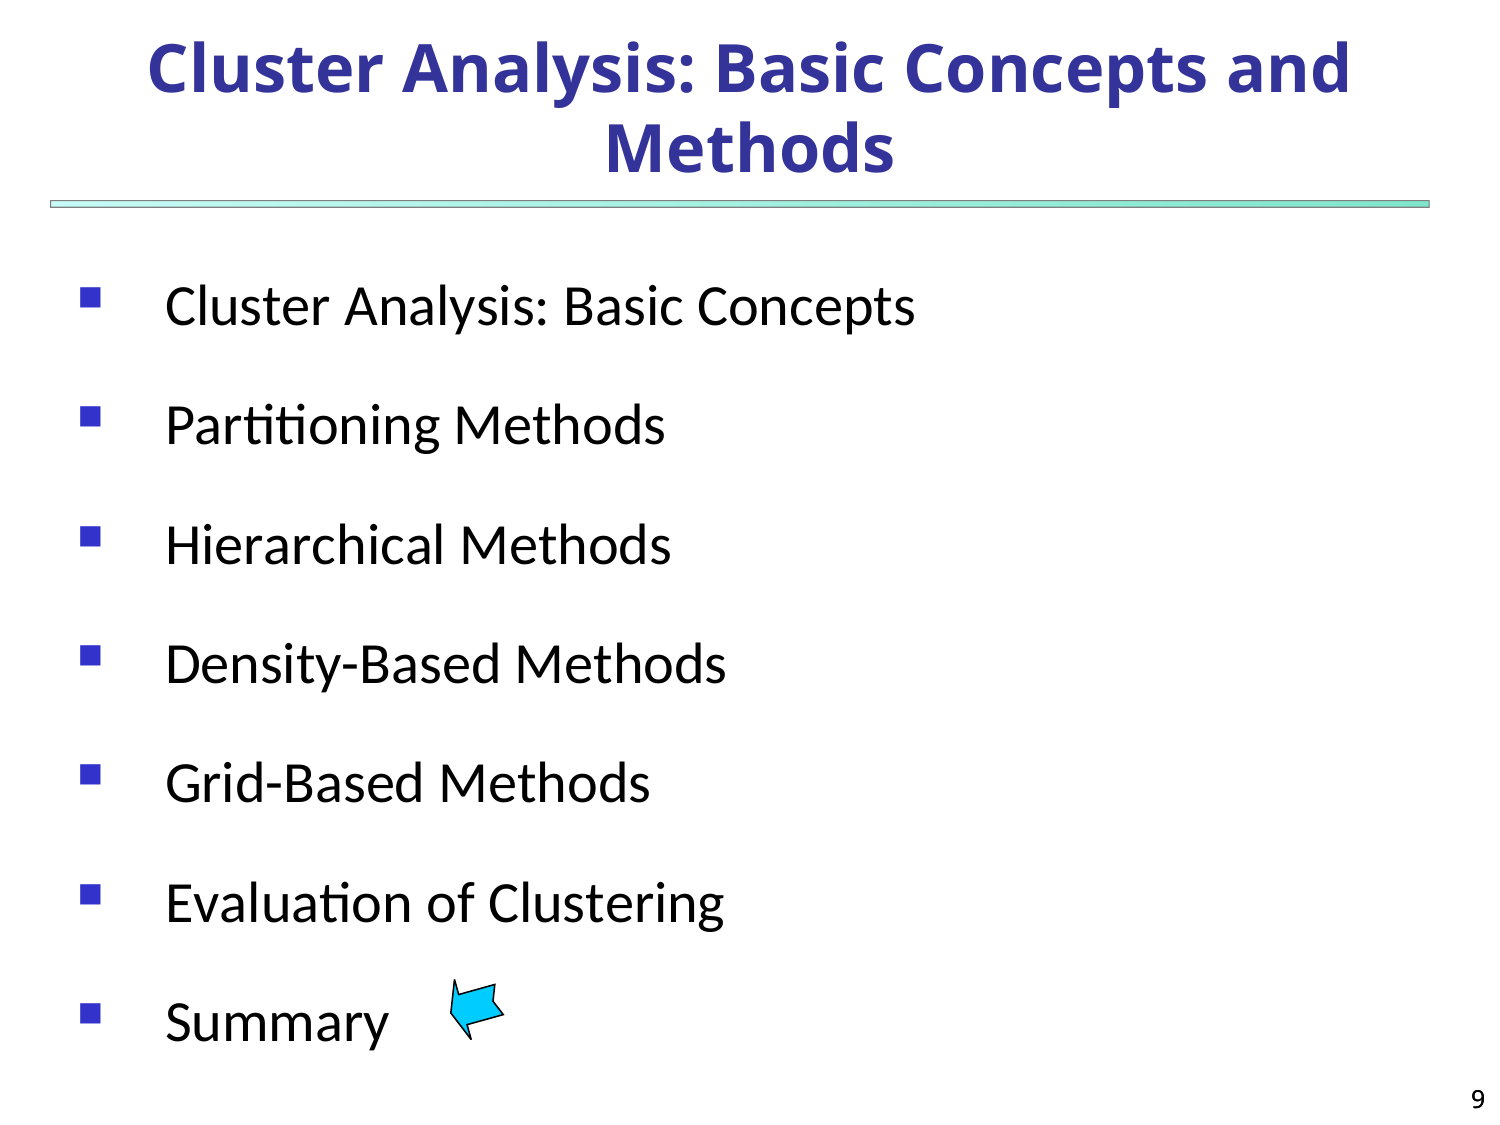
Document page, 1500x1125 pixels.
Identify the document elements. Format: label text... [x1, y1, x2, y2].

list Cluster Analysis: Basic Concepts Partitioning Methods Hierarchical Methods Density-Based Methods Grid-Based Methods Evaluation of Clustering Summary [62, 224, 1412, 1075]
text_box [450, 979, 504, 1040]
text_box <number> [1187, 1062, 1500, 1125]
title Cluster Analysis: Basic Concepts and Methods [0, 18, 1500, 194]
